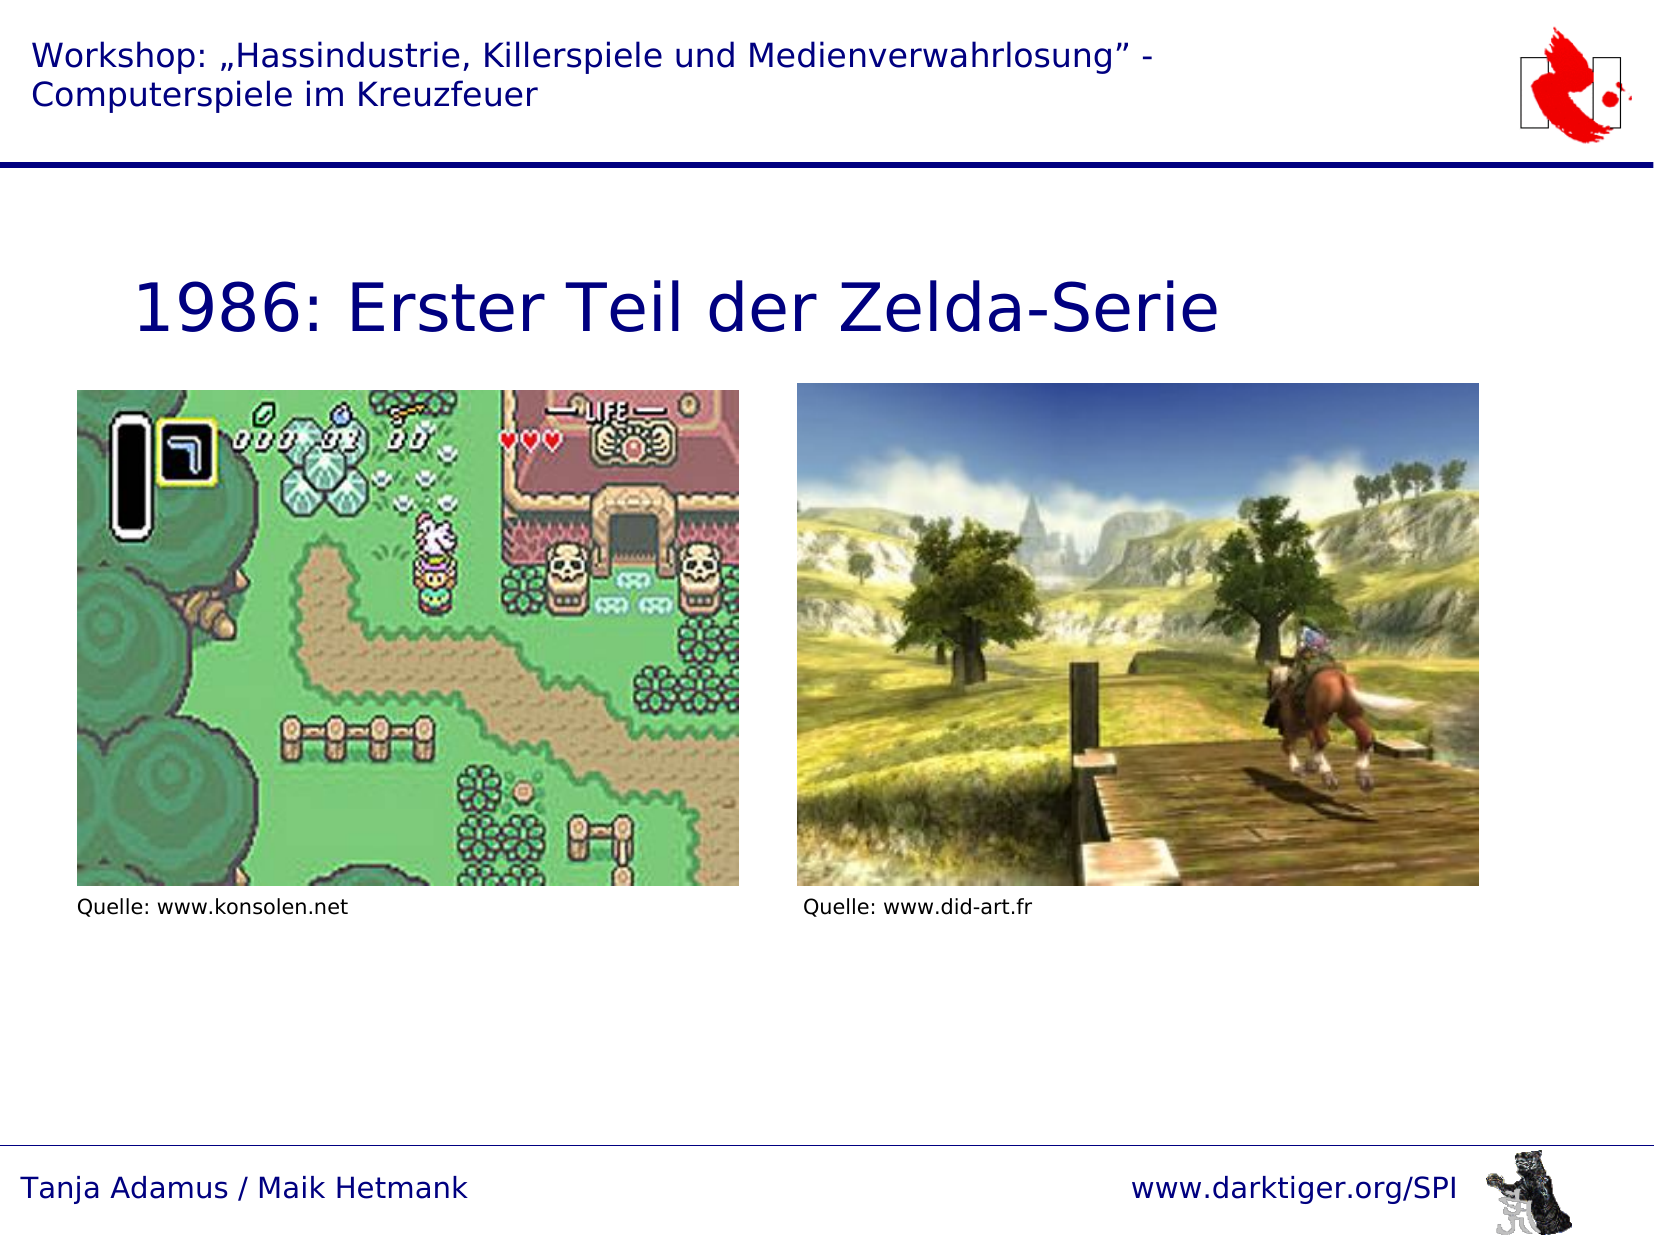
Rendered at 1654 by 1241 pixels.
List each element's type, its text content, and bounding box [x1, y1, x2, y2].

text_box Quelle: www.konsolen.net [62, 888, 364, 928]
text_box 1986: Erster Teil der Zelda-Serie [118, 261, 1447, 355]
picture [1503, 16, 1632, 148]
picture [77, 390, 739, 886]
picture [797, 383, 1479, 886]
text_box Workshop: „Hassindustrie, Killerspiele und Medienverwahrlosung” - Computerspiele im Kreuzfeuer [16, 29, 1418, 178]
text_box Quelle: www.did-art.fr [788, 888, 1048, 928]
picture [1486, 1150, 1572, 1235]
